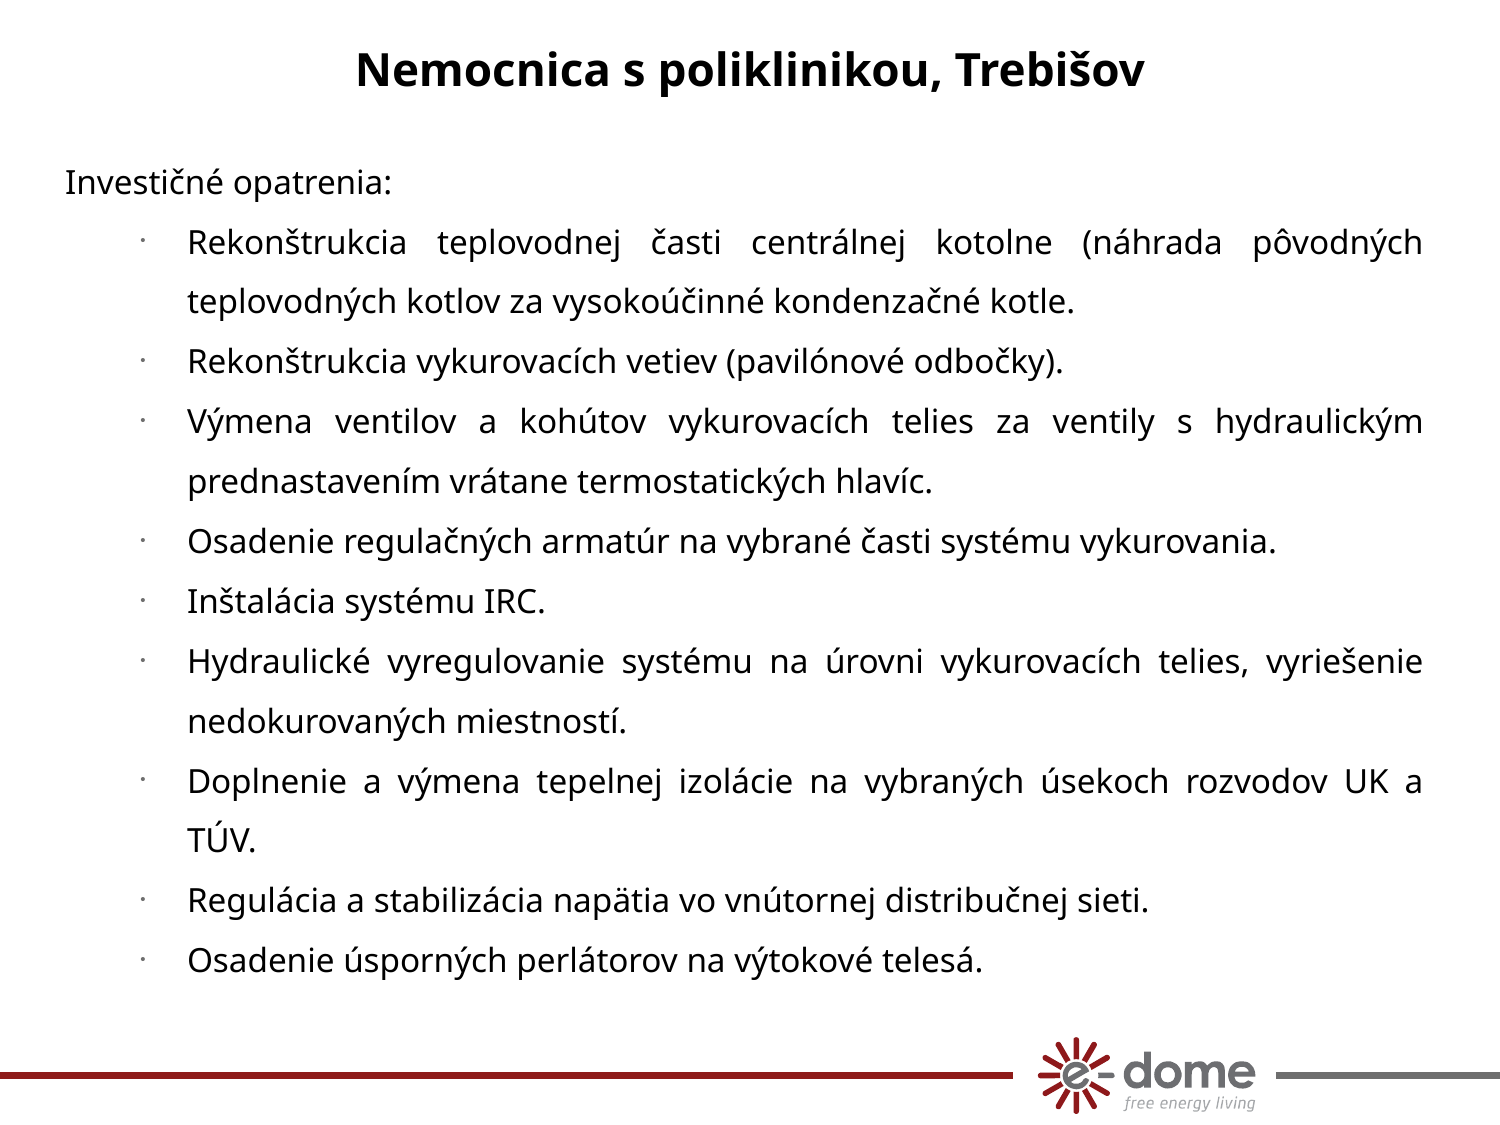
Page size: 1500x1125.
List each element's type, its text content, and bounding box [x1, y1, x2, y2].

text_box Investičné opatrenia: Rekonštrukcia teplovodnej časti centrálnej kotolne (náhrada pôvodných teplovodných kotlov za vysokoúčinné kondenzačné kotle. Rekonštrukcia vykurovacích vetiev (pavilónové odbočky). Výmena ventilov a kohútov vykurovacích telies za ventily s hydraulickým prednastavením vrátane termostatických hlavíc. Osadenie regulačných armatúr na vybrané časti systému vykurovania. Inštalácia systému IRC. Hydraulické vyregulovanie systému na úrovni vykurovacích telies, vyriešenie nedokurovaných miestností. Doplnenie a výmena tepelnej izolácie na vybraných úsekoch rozvodov UK a TÚV. Regulácia a stabilizácia napätia vo vnútornej distribučnej sieti. Osadenie úsporných perlátorov na výtokové telesá. [50, 133, 1441, 1047]
text_box Nemocnica s poliklinikou, Trebišov [0, 17, 1500, 119]
